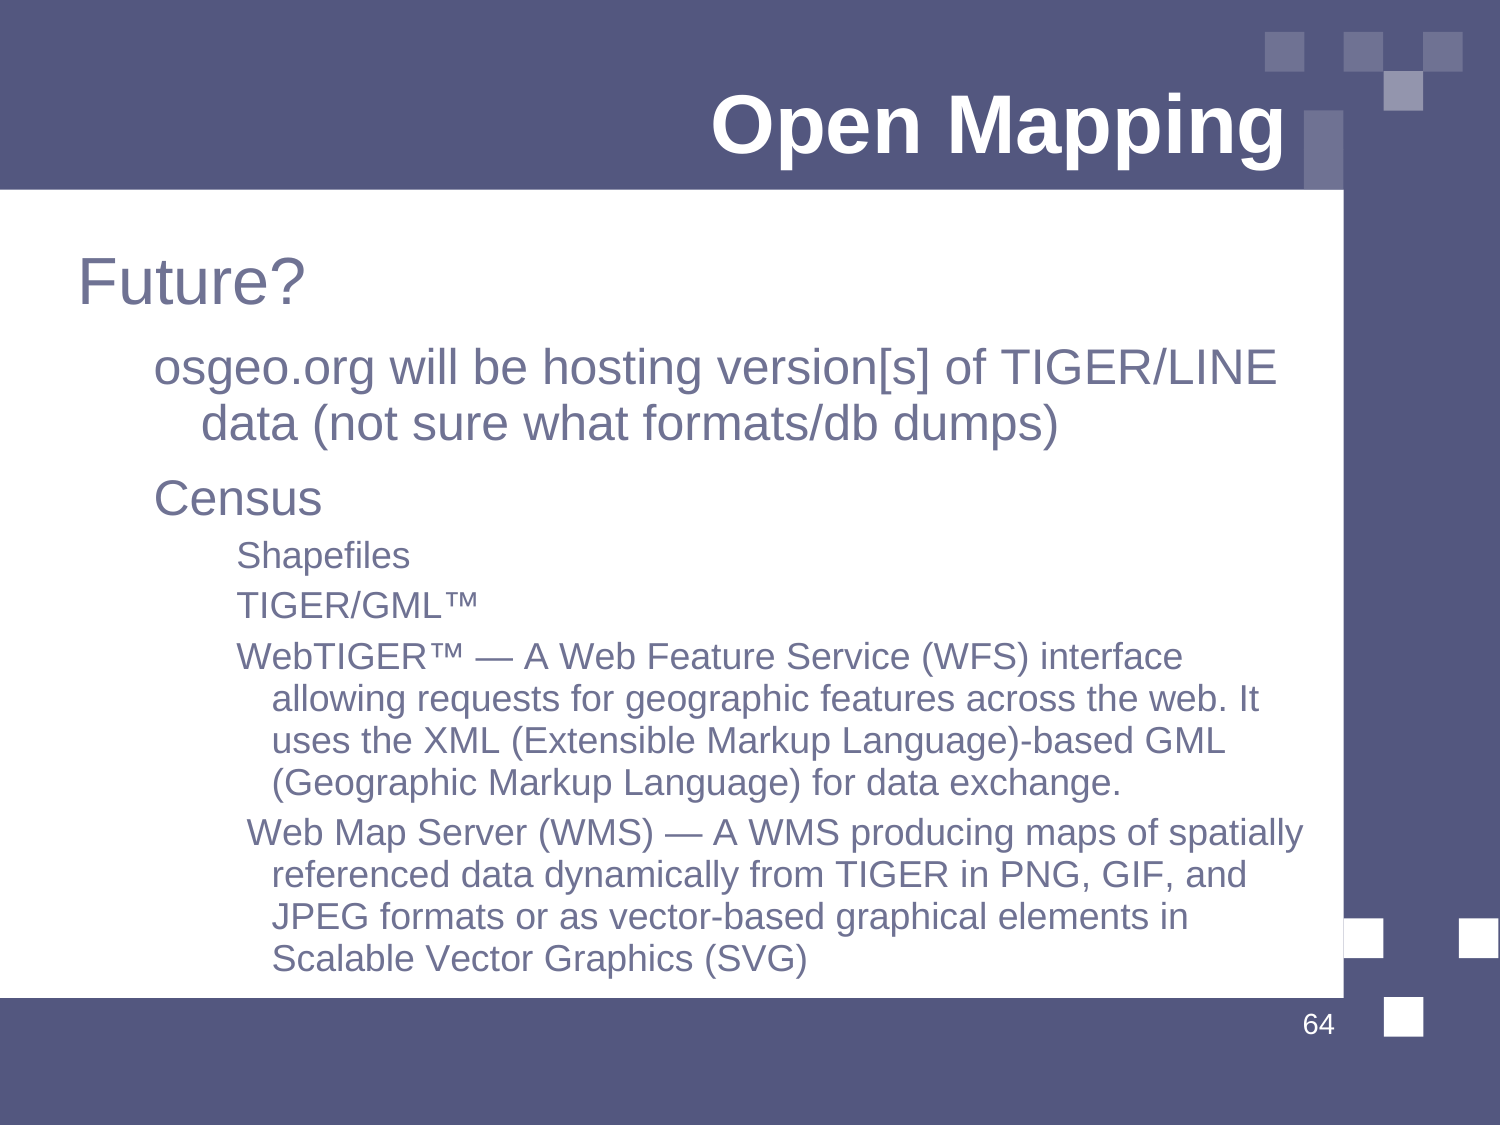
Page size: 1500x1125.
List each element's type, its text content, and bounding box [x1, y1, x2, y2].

list Future? osgeo.org will be hosting version[s] of TIGER/LINE data (not sure what formats/db dumps) Census Shapefiles TIGER/GML™ WebTIGER™ — A Web Feature Service (WFS) interface allowing requests for geographic features across the web. It uses the XML (Extensible Markup Language)-based GML (Geographic Markup Language) for data exchange. Web Map Server (WMS) — A WMS producing maps of spatially referenced data dynamically from TIGER in PNG, GIF, and JPEG formats or as vector-based graphical elements in Scalable Vector Graphics (SVG) [59, 206, 1329, 943]
title Open Mapping [58, 74, 1288, 176]
